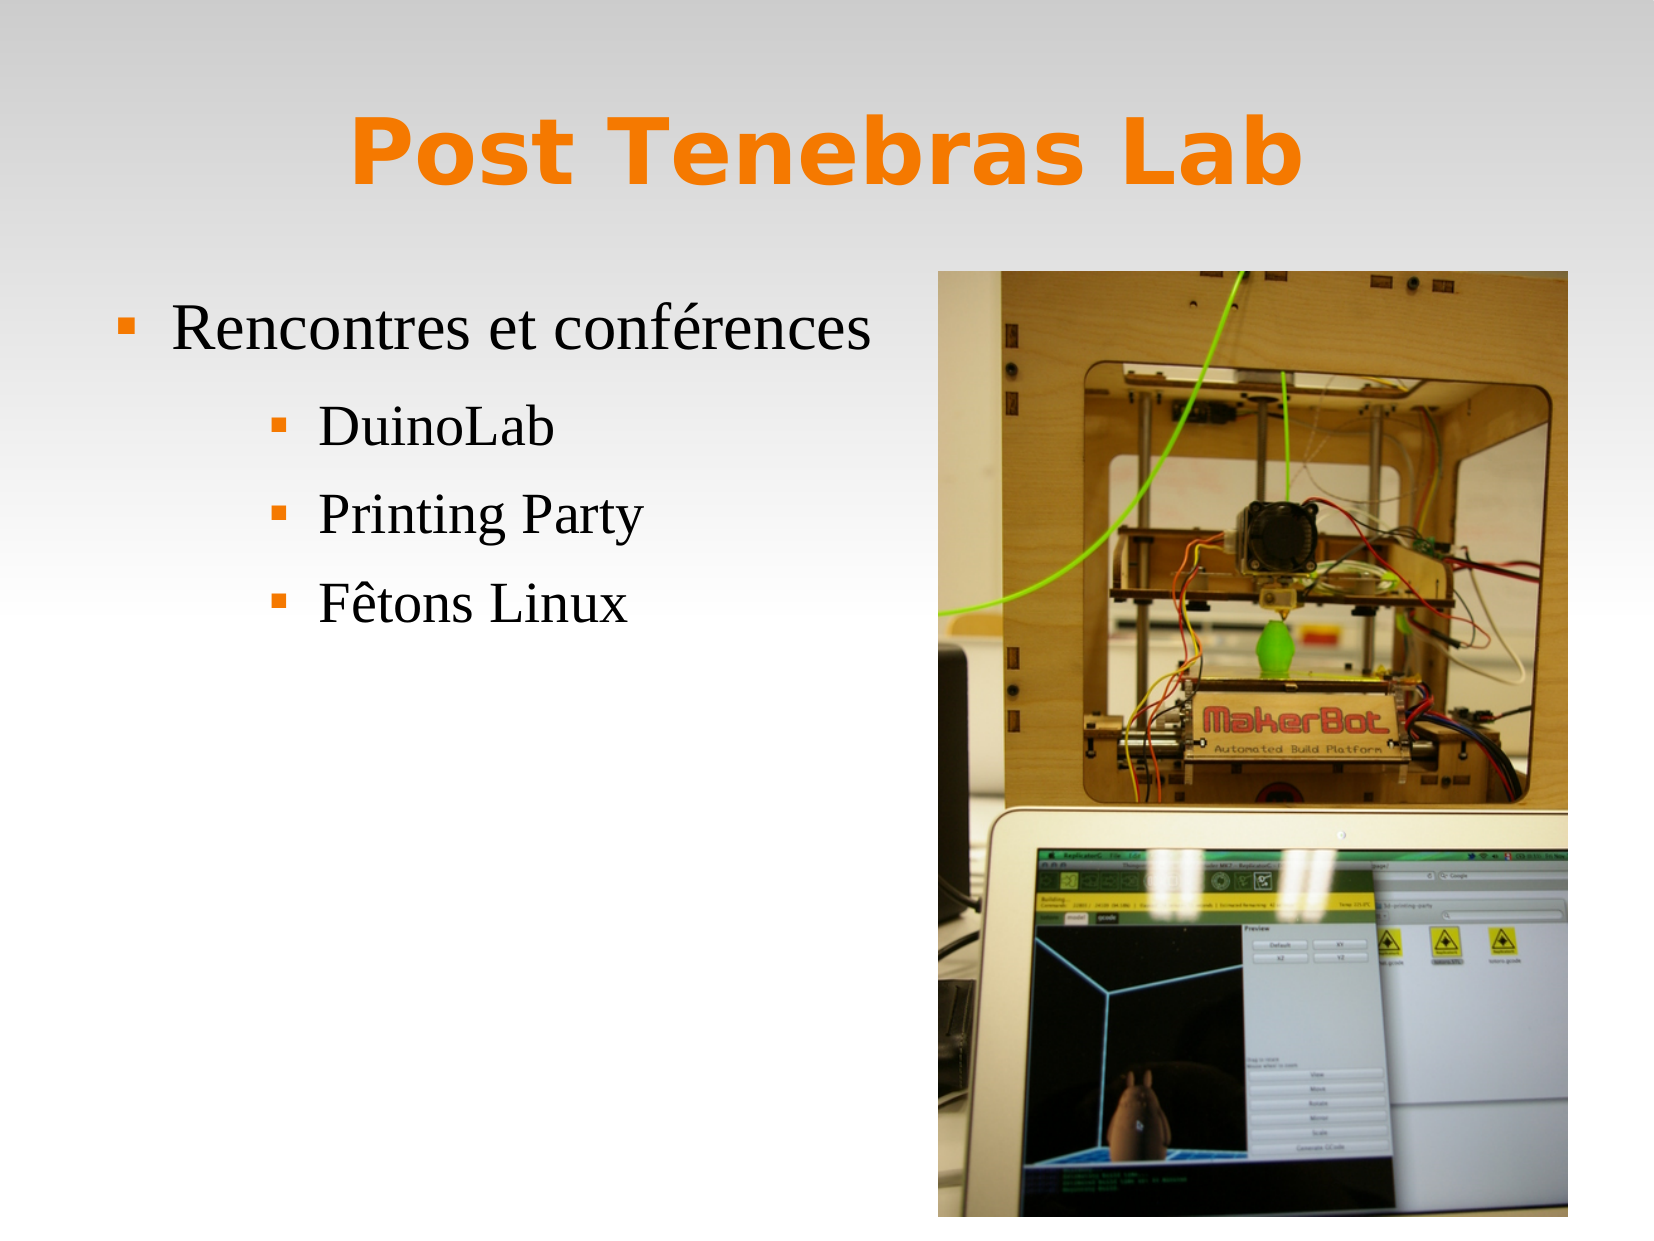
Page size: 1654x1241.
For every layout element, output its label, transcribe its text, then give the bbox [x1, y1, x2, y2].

list Rencontres et conférences DuinoLab Printing Party Fêtons Linux [82, 290, 938, 1094]
title Post Tenebras Lab [82, 56, 1571, 250]
picture [938, 271, 1568, 1217]
